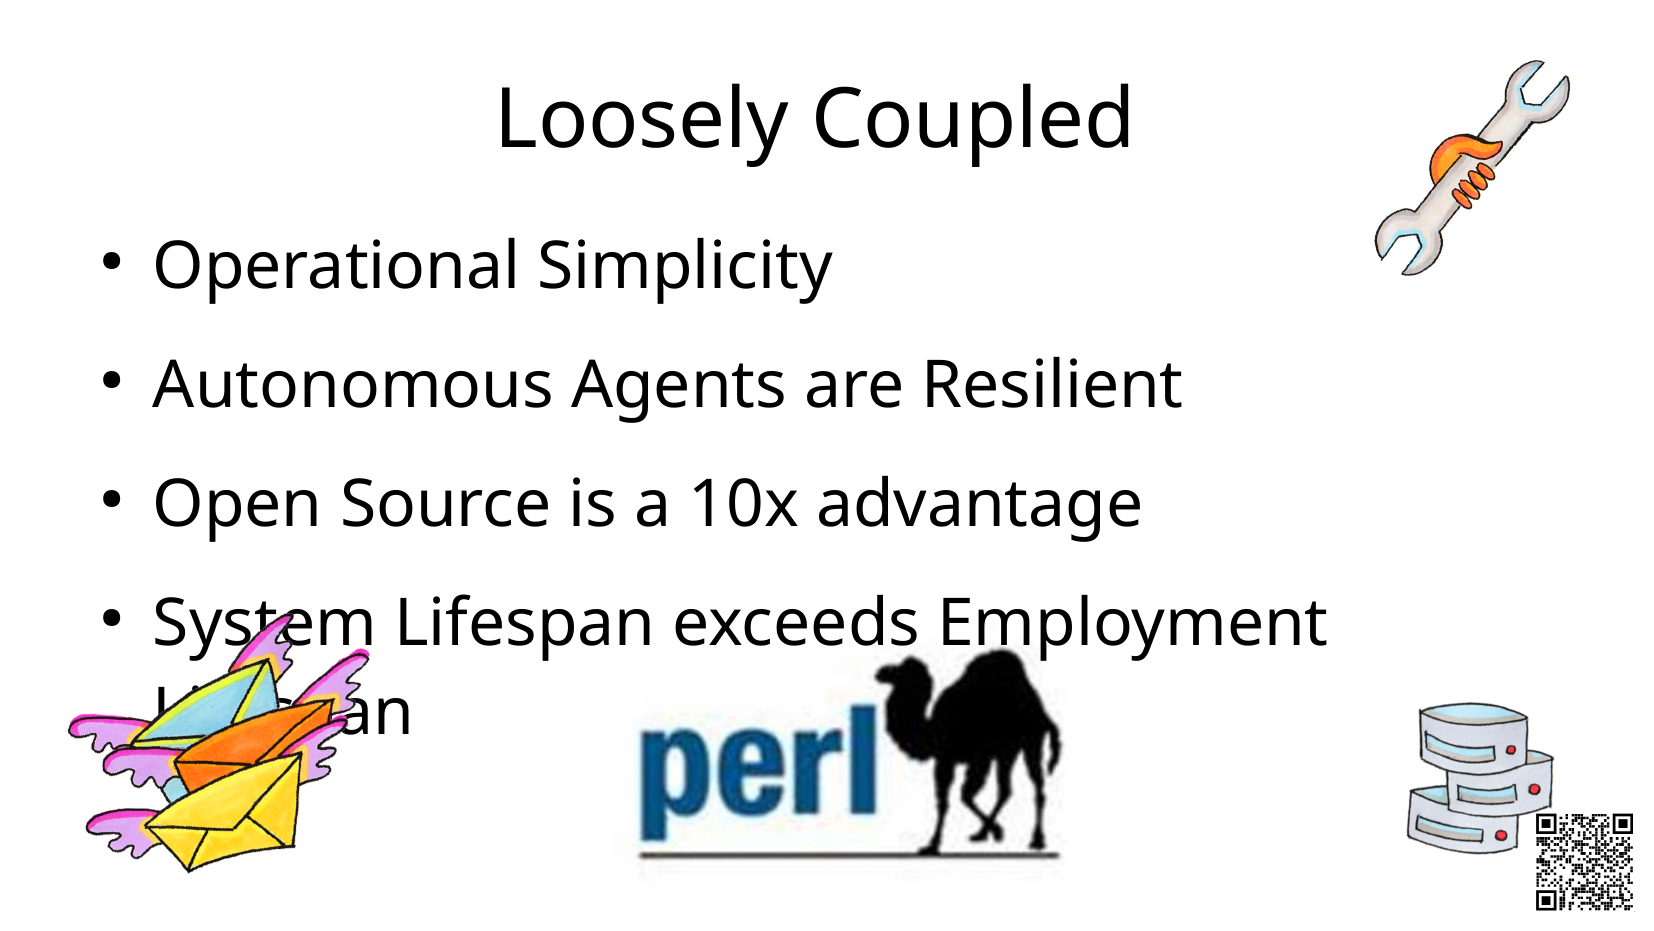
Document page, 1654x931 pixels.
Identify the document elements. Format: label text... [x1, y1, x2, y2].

picture [543, 758, 1136, 931]
picture [55, 598, 378, 895]
picture [1381, 679, 1635, 912]
picture [1358, 29, 1590, 300]
title Loosely Coupled [82, 37, 1358, 193]
list Operational Simplicity Autonomous Agents are Resilient Open Source is a 10x advantage System Lifespan exceeds Employment Lifespan [82, 217, 1571, 758]
